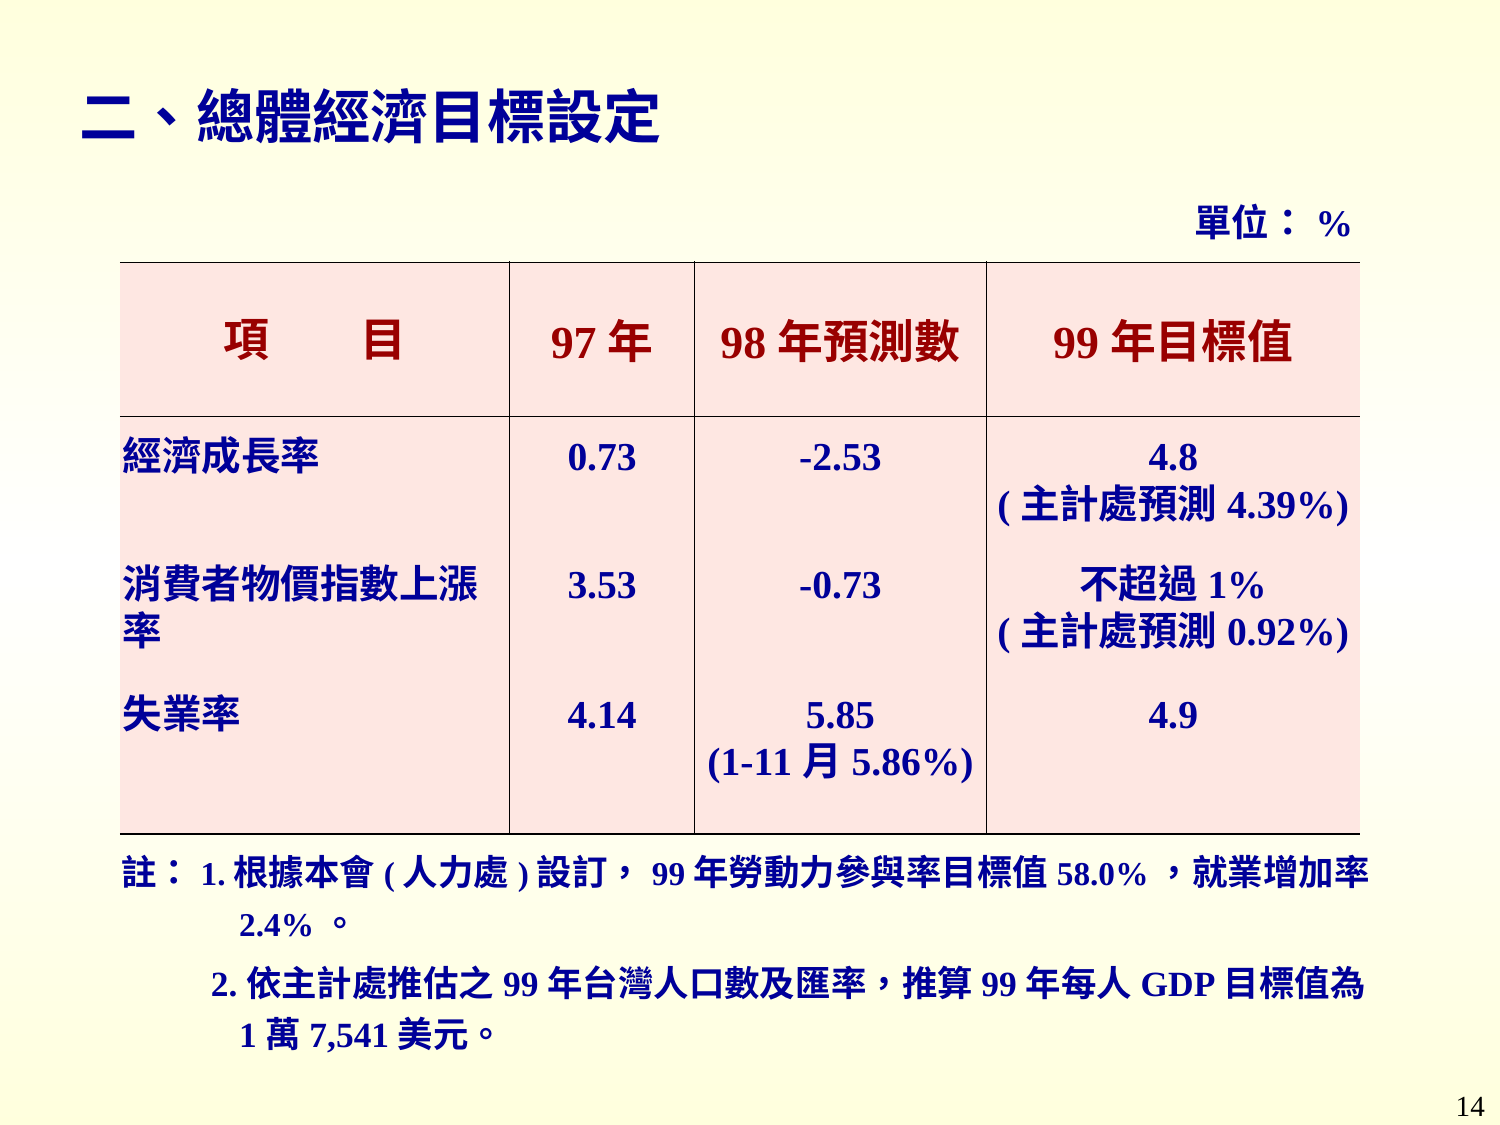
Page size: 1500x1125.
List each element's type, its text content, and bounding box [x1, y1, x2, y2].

table_cell 不超過1% (主計處預測0.92%) [987, 559, 1360, 689]
table_cell -2.53 [695, 417, 986, 559]
table_cell 3.53 [510, 559, 694, 689]
table_cell -0.73 [695, 559, 986, 689]
table_cell 4.8 (主計處預測4.39%) [987, 417, 1360, 559]
table_header 99年目標值 [987, 263, 1360, 416]
table_cell 0.73 [510, 417, 694, 559]
table_cell 4.9 [987, 689, 1360, 833]
text_box 註：1.根據本會(人力處)設訂，99年勞動力參與率目標值58.0%，就業增加率2.4%。 2.依主計處推估之99年台灣人口數及匯率，推算99年每人GDP目標值為1萬7,541美元。 [106, 834, 1394, 1063]
table_header 項 目 [120, 263, 509, 416]
text_box 二、總體經濟目標設定 [64, 58, 845, 159]
table_header 98年預測數 [695, 263, 986, 416]
table_cell 5.85 (1-11月5.86%) [695, 689, 986, 833]
text_box 單位：% [1179, 190, 1369, 252]
table_header 97年 [510, 263, 694, 416]
table_cell 經濟成長率 [120, 417, 509, 559]
table_cell 4.14 [510, 689, 694, 833]
table_cell 消費者物價指數上漲率 [120, 559, 509, 689]
table_cell 失業率 [120, 689, 509, 833]
